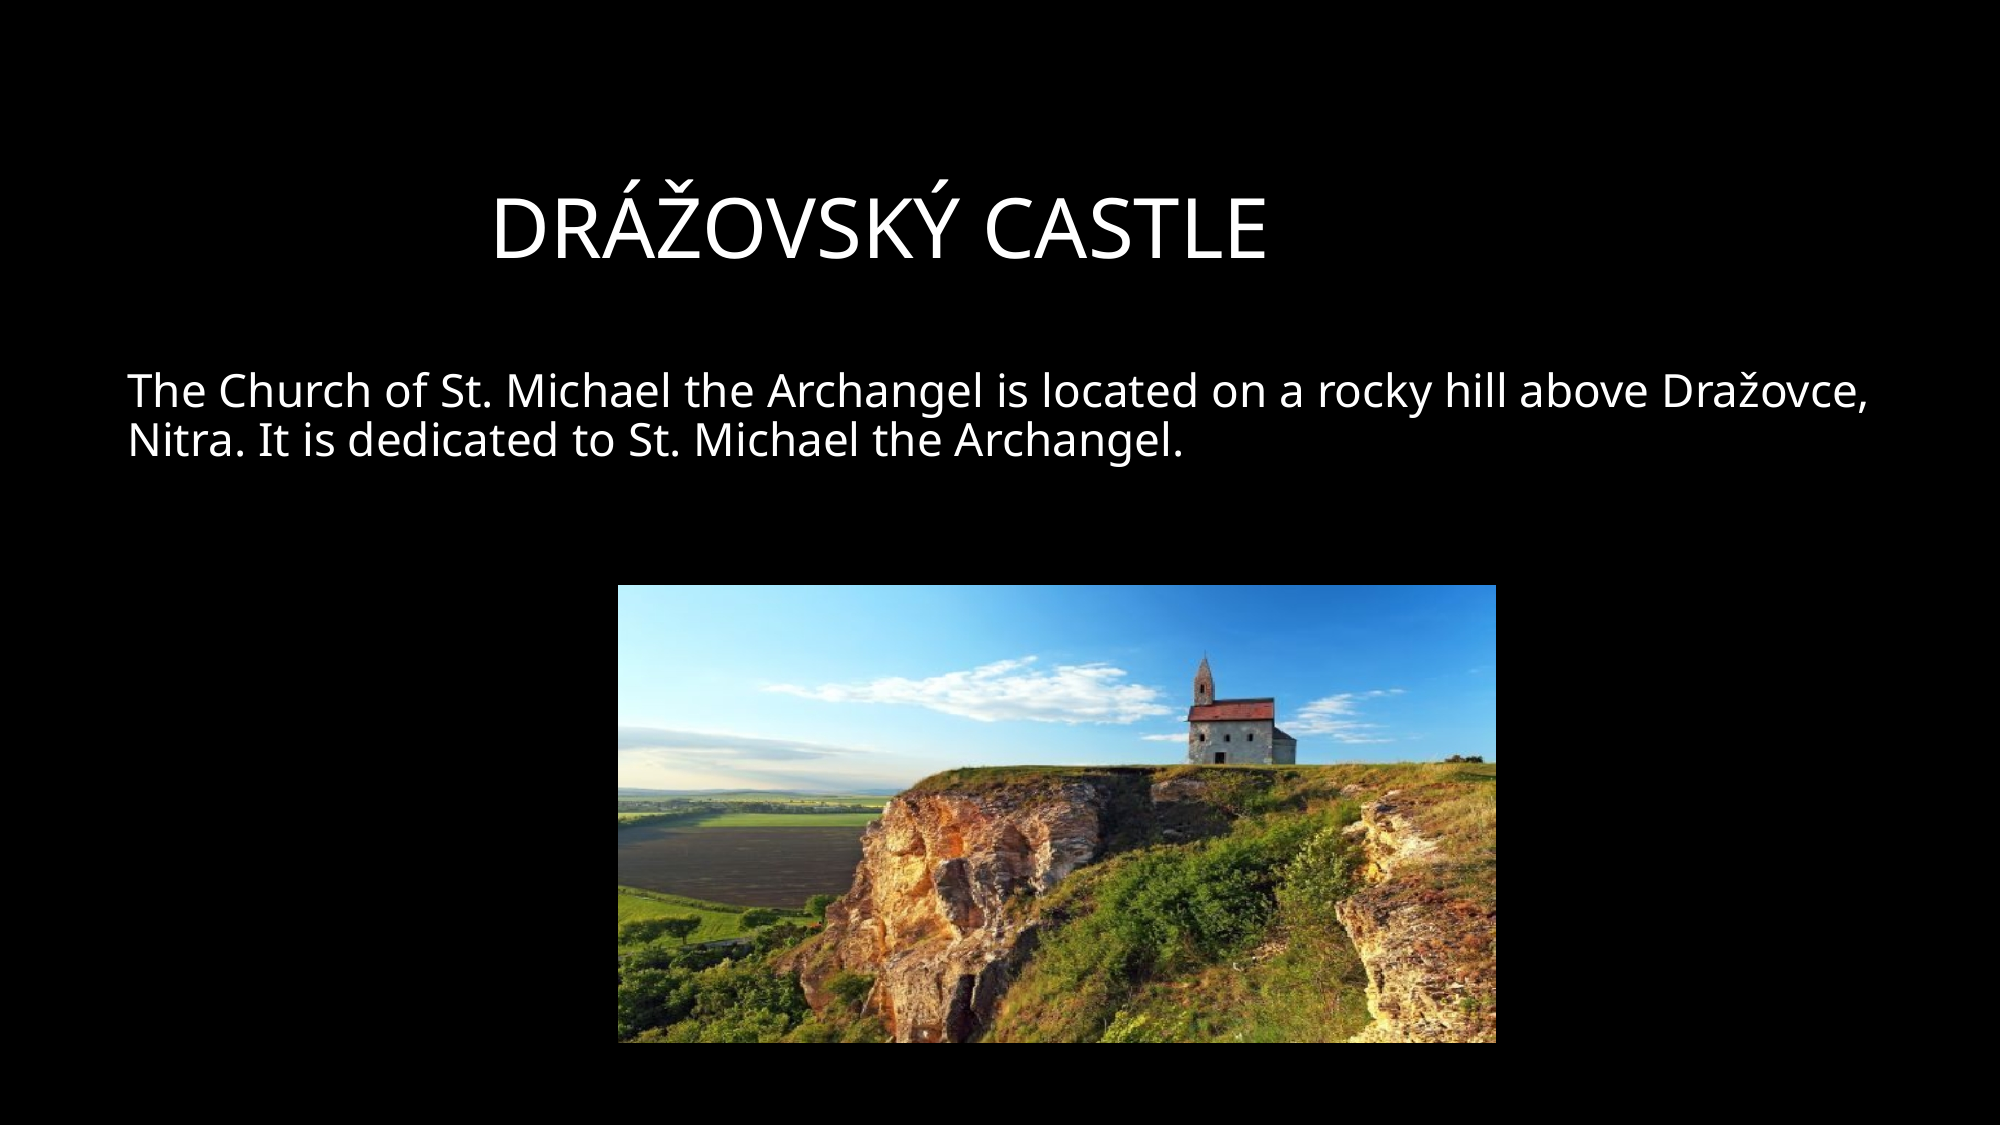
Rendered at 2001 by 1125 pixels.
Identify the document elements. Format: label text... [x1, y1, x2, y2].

picture [618, 585, 1496, 1043]
list The Church of St. Michael the Archangel is located on a rocky hill above Dražovce, Nitra. It is dedicated to St. Michael the Archangel. [112, 360, 1888, 1021]
title Drážovský castle [474, 125, 1888, 338]
